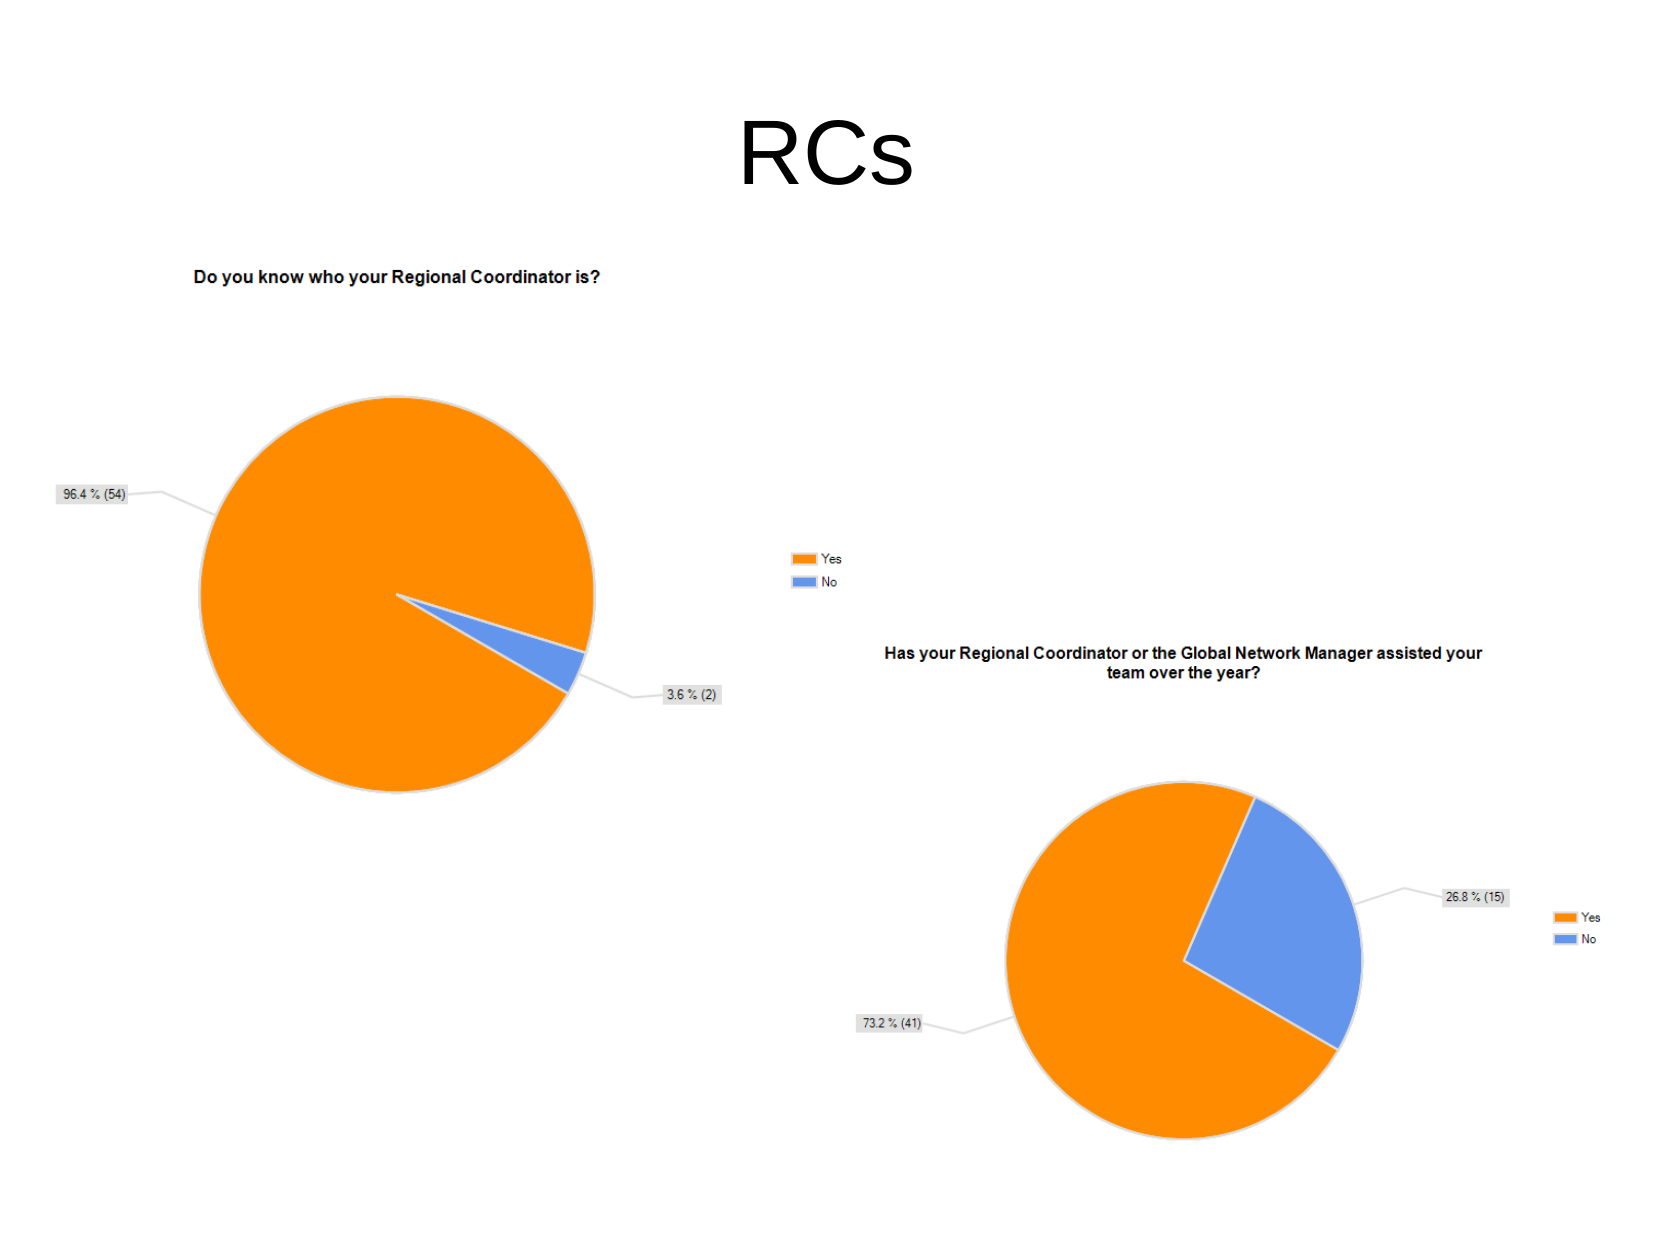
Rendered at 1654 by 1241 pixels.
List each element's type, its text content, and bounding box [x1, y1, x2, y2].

title RCs [82, 49, 1571, 257]
picture [11, 247, 1642, 1241]
